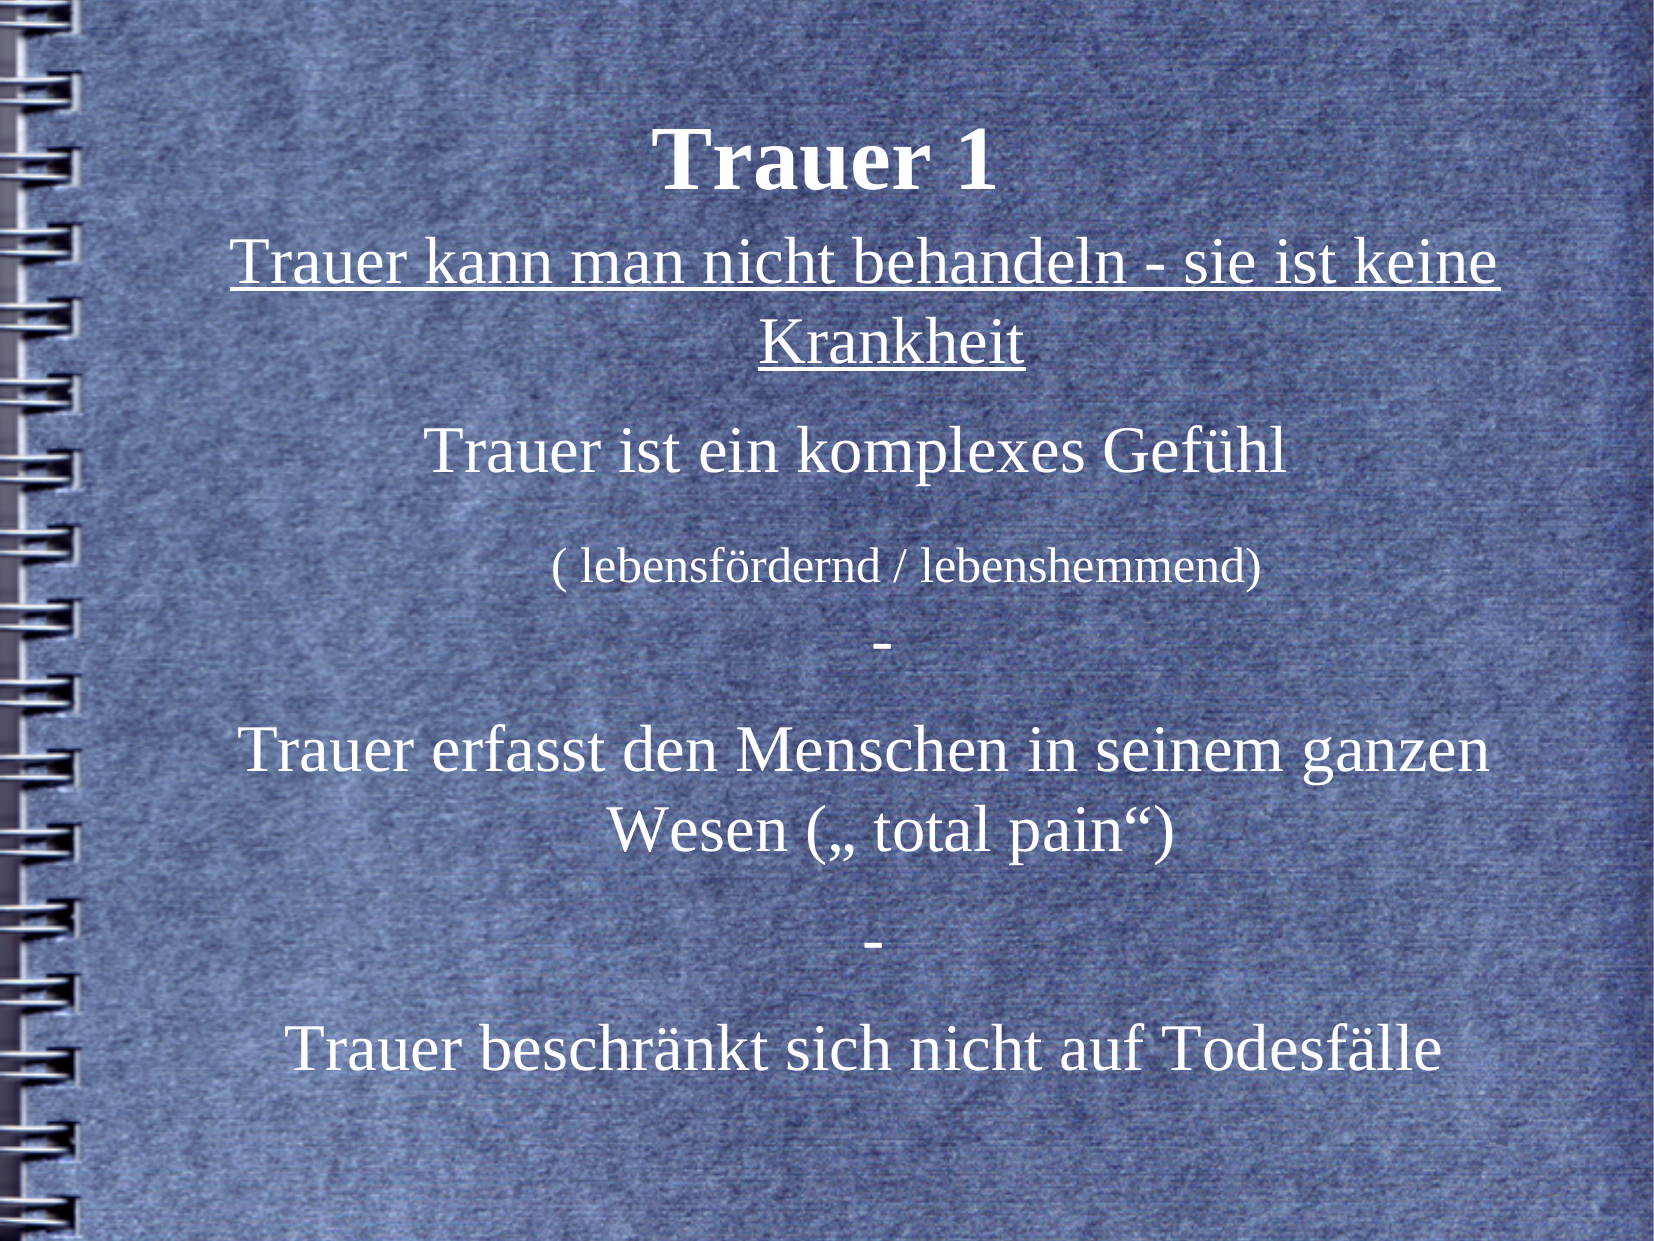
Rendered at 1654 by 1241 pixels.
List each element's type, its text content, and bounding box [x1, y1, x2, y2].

title Trauer 1 [82, 49, 1571, 257]
list Trauer kann man nicht behandeln - sie ist keine Krankheit Trauer ist ein komplexes Gefühl ( lebensfördernd / lebenshemmend) - Trauer erfasst den Menschen in seinem ganzen Wesen („ total pain“) - Trauer beschränkt sich nicht auf Todesfälle [76, 216, 1565, 1211]
picture [0, 0, 1654, 1241]
